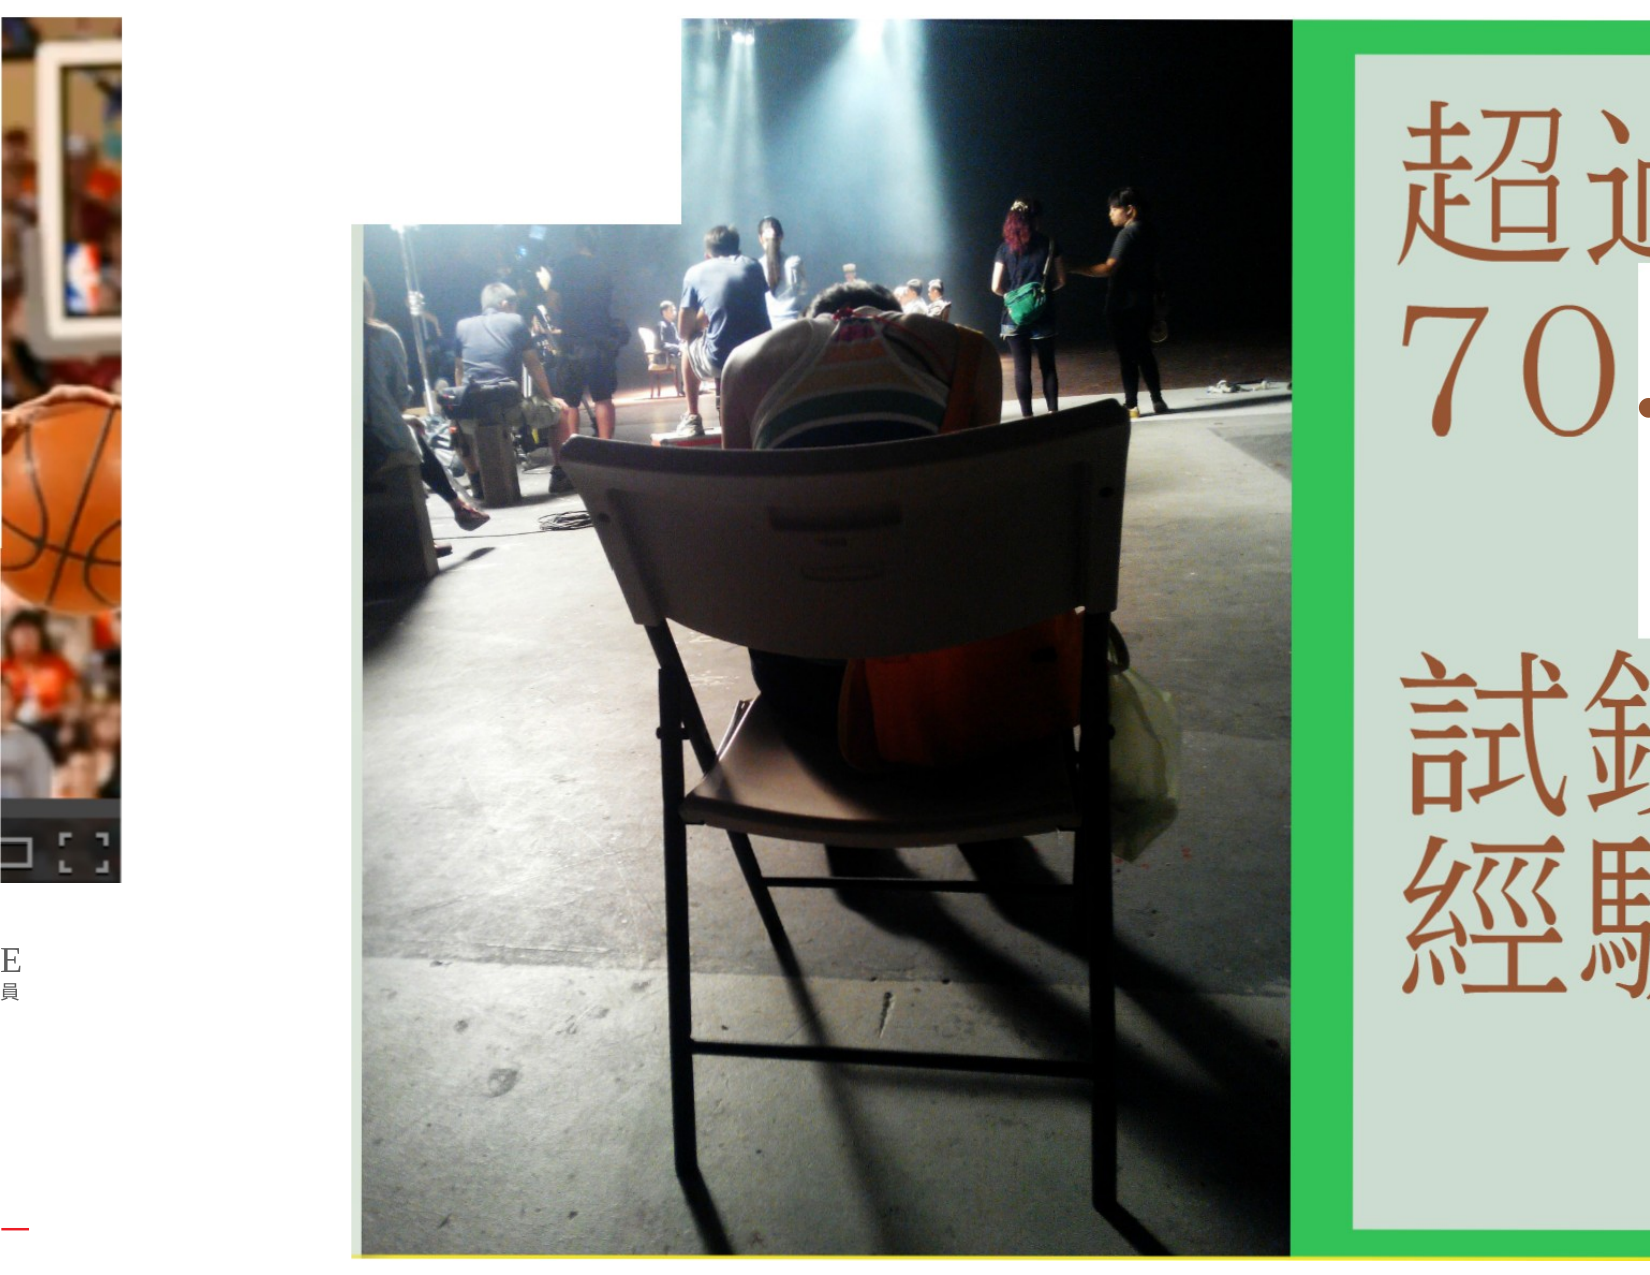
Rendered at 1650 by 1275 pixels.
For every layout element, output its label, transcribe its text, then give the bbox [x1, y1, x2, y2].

text_box E員 [0, 936, 45, 982]
text_box 一 [0, 1211, 119, 1250]
text_box [351, 15, 1650, 1260]
text_box [0, 15, 122, 883]
text_box • [1633, 359, 1650, 449]
